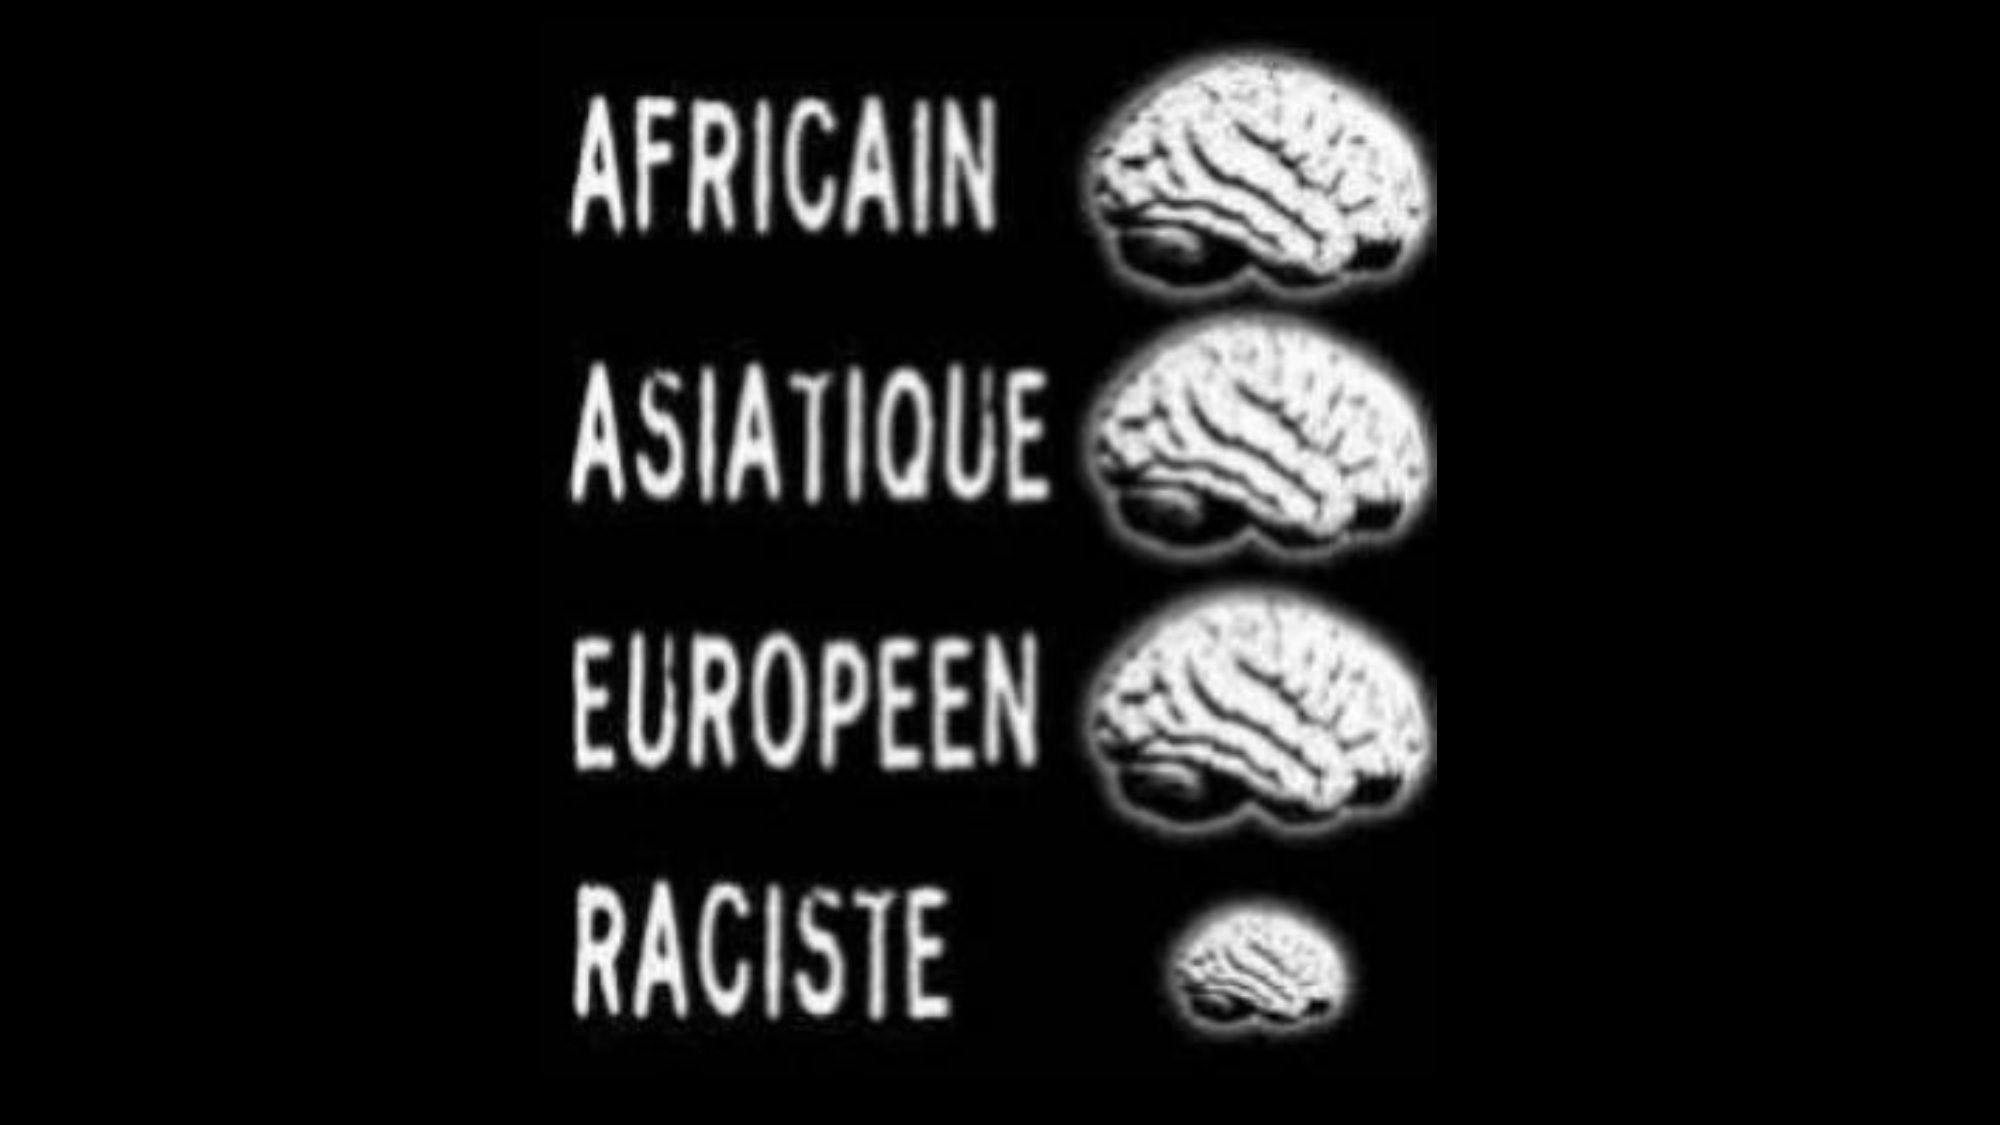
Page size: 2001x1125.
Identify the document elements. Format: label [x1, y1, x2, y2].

picture [542, 19, 1437, 1074]
